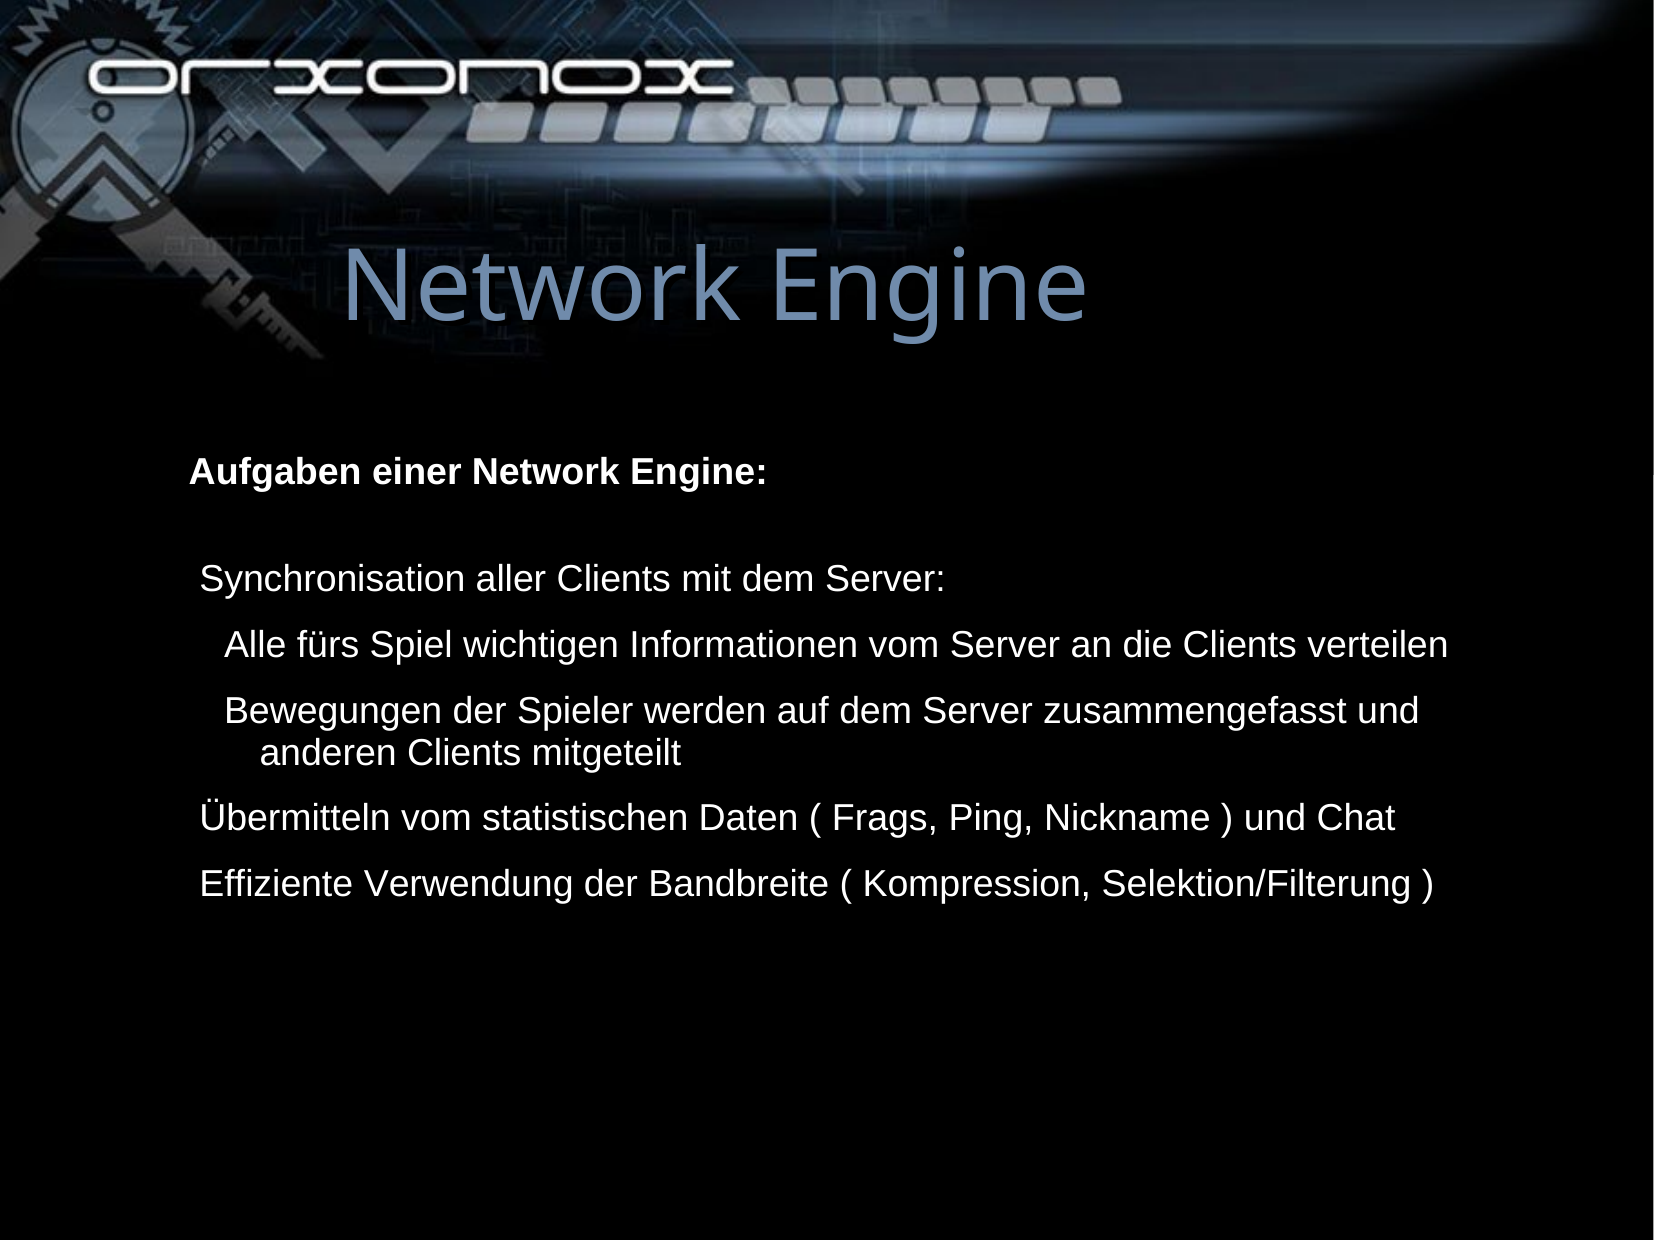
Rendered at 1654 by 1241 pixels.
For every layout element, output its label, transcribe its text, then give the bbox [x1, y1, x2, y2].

picture [0, 0, 1654, 475]
text_box Network Engine [324, 205, 1300, 337]
text_box Aufgaben einer Network Engine: Synchronisation aller Clients mit dem Server: Alle fürs Spiel wichtigen Informationen vom Server an die Clients verteilen Bewegungen der Spieler werden auf dem Server zusammengefasst und anderen Clients mitgeteilt Übermitteln vom statistischen Daten ( Frags, Ping, Nickname ) und Chat Effiziente Verwendung der Bandbreite ( Kompression, Selektion/Filterung ) [174, 442, 1536, 1152]
